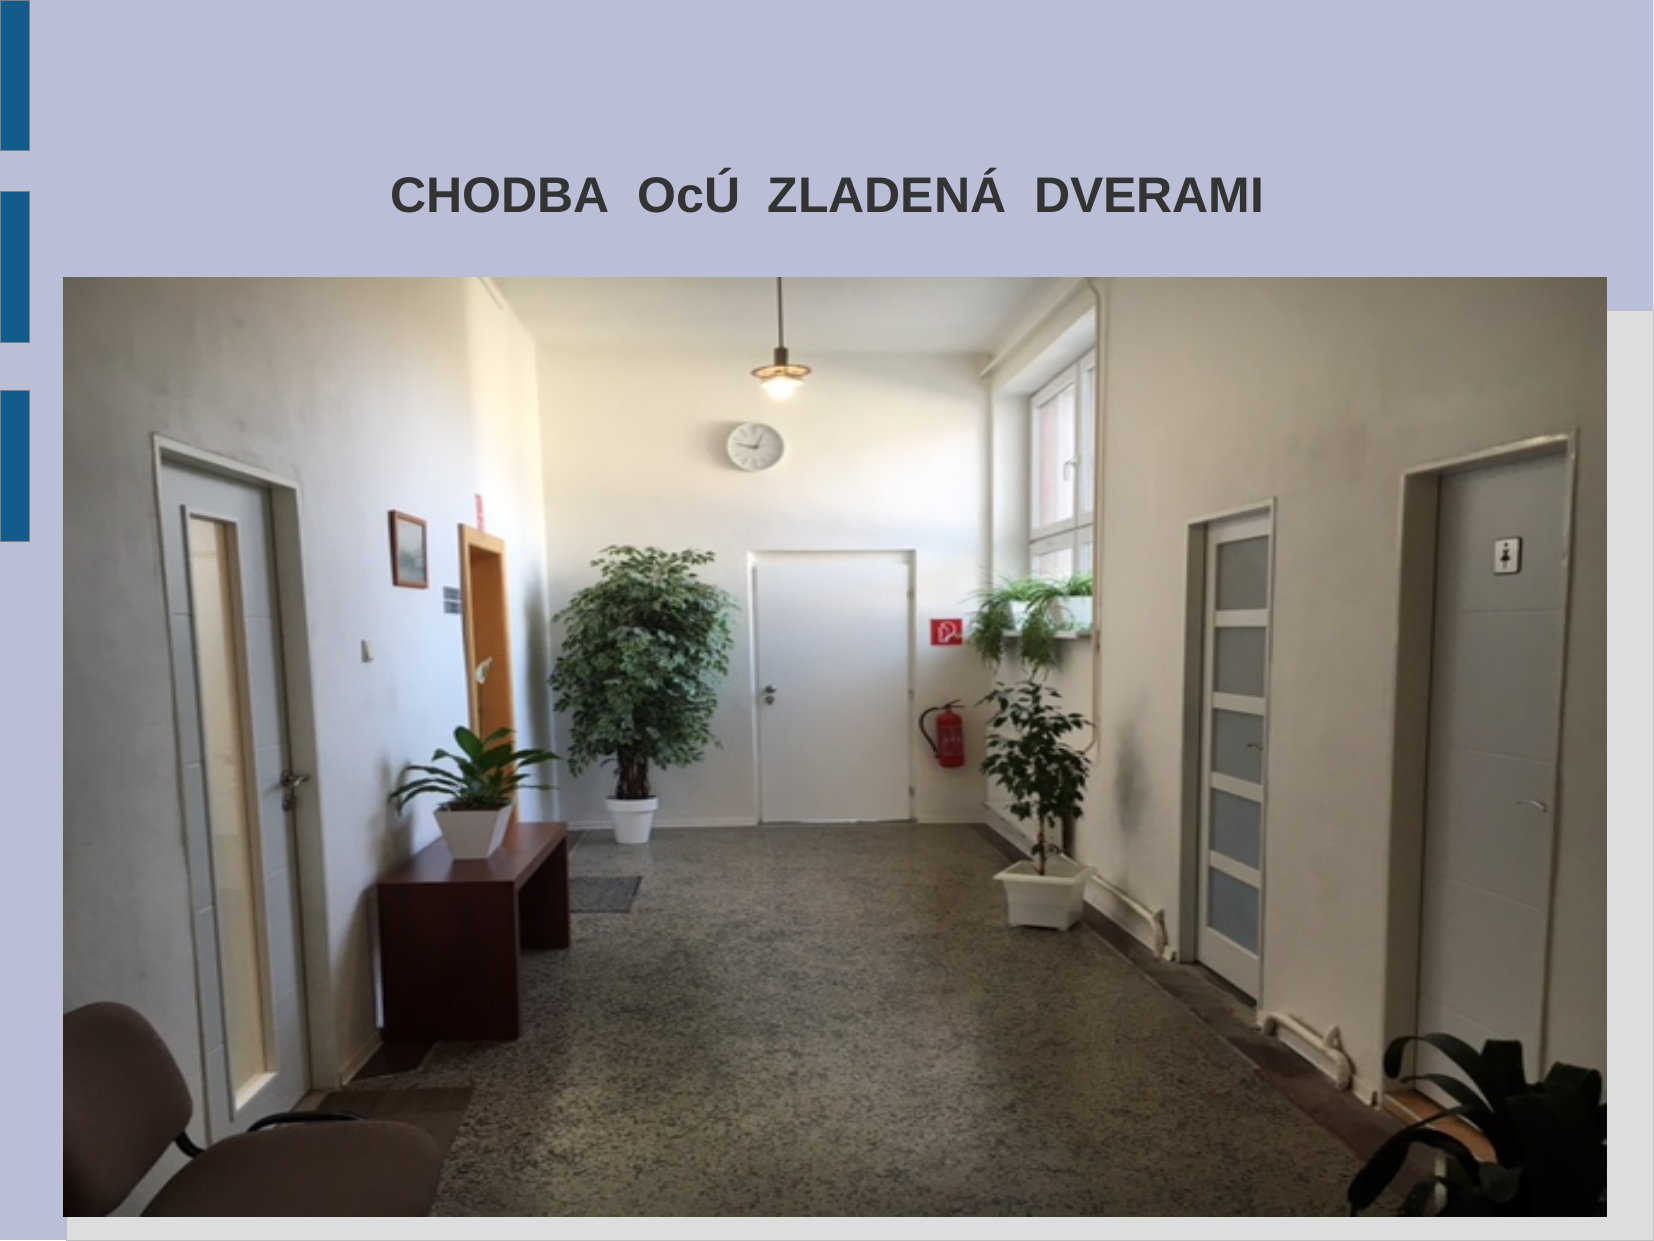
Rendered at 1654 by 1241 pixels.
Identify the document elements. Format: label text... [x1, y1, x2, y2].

title CHODBA OcÚ ZLADENÁ DVERAMI [121, 91, 1534, 277]
picture [63, 277, 1607, 1217]
